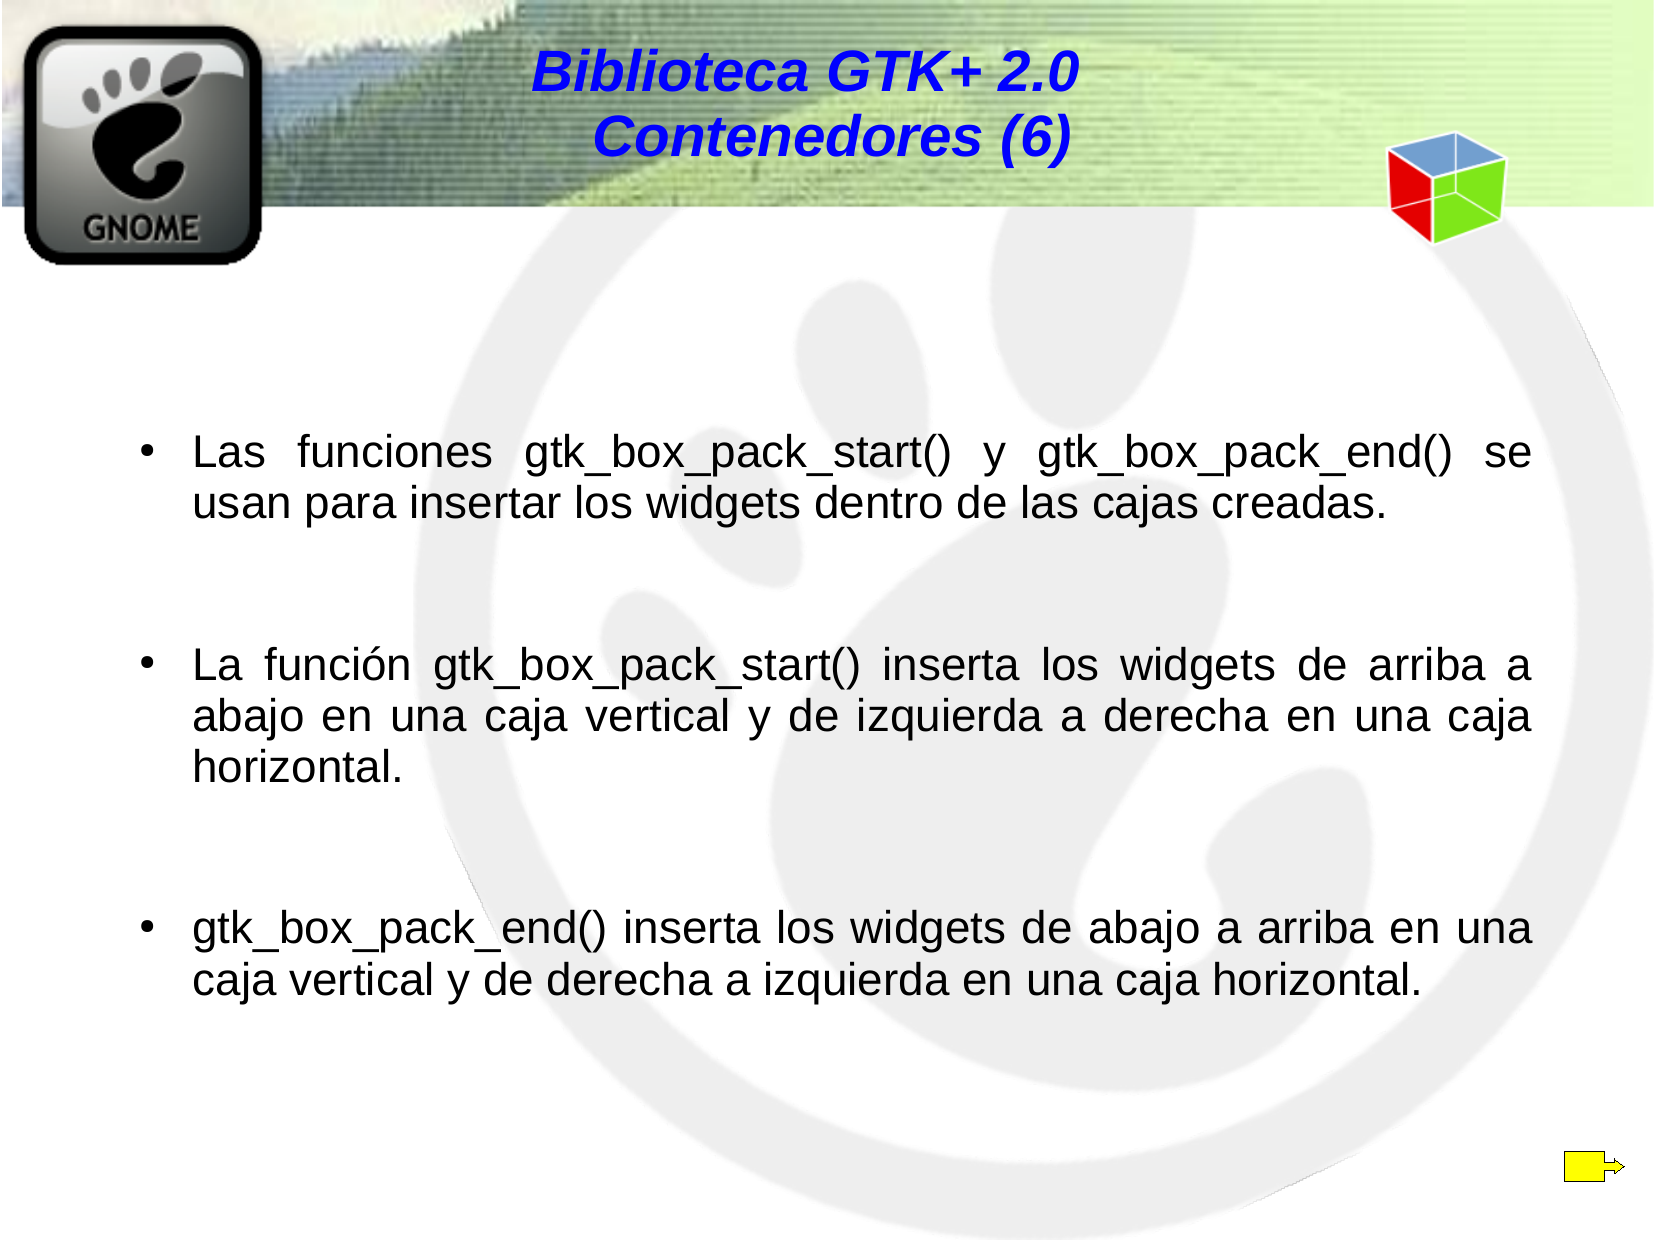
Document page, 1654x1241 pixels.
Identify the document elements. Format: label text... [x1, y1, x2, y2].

title Biblioteca GTK+ 2.0 Contenedores (6) [236, 0, 1359, 208]
picture [2, 0, 1654, 1240]
list Las funciones gtk_box_pack_start() y gtk_box_pack_end() se usan para insertar los widgets dentro de las cajas creadas. La función gtk_box_pack_start() inserta los widgets de arriba a abajo en una caja vertical y de izquierda a derecha en una caja horizontal. gtk_box_pack_end() inserta los widgets de abajo a arriba en una caja vertical y de derecha a izquierda en una caja horizontal. [121, 344, 1534, 1127]
text_box [1564, 1151, 1625, 1182]
